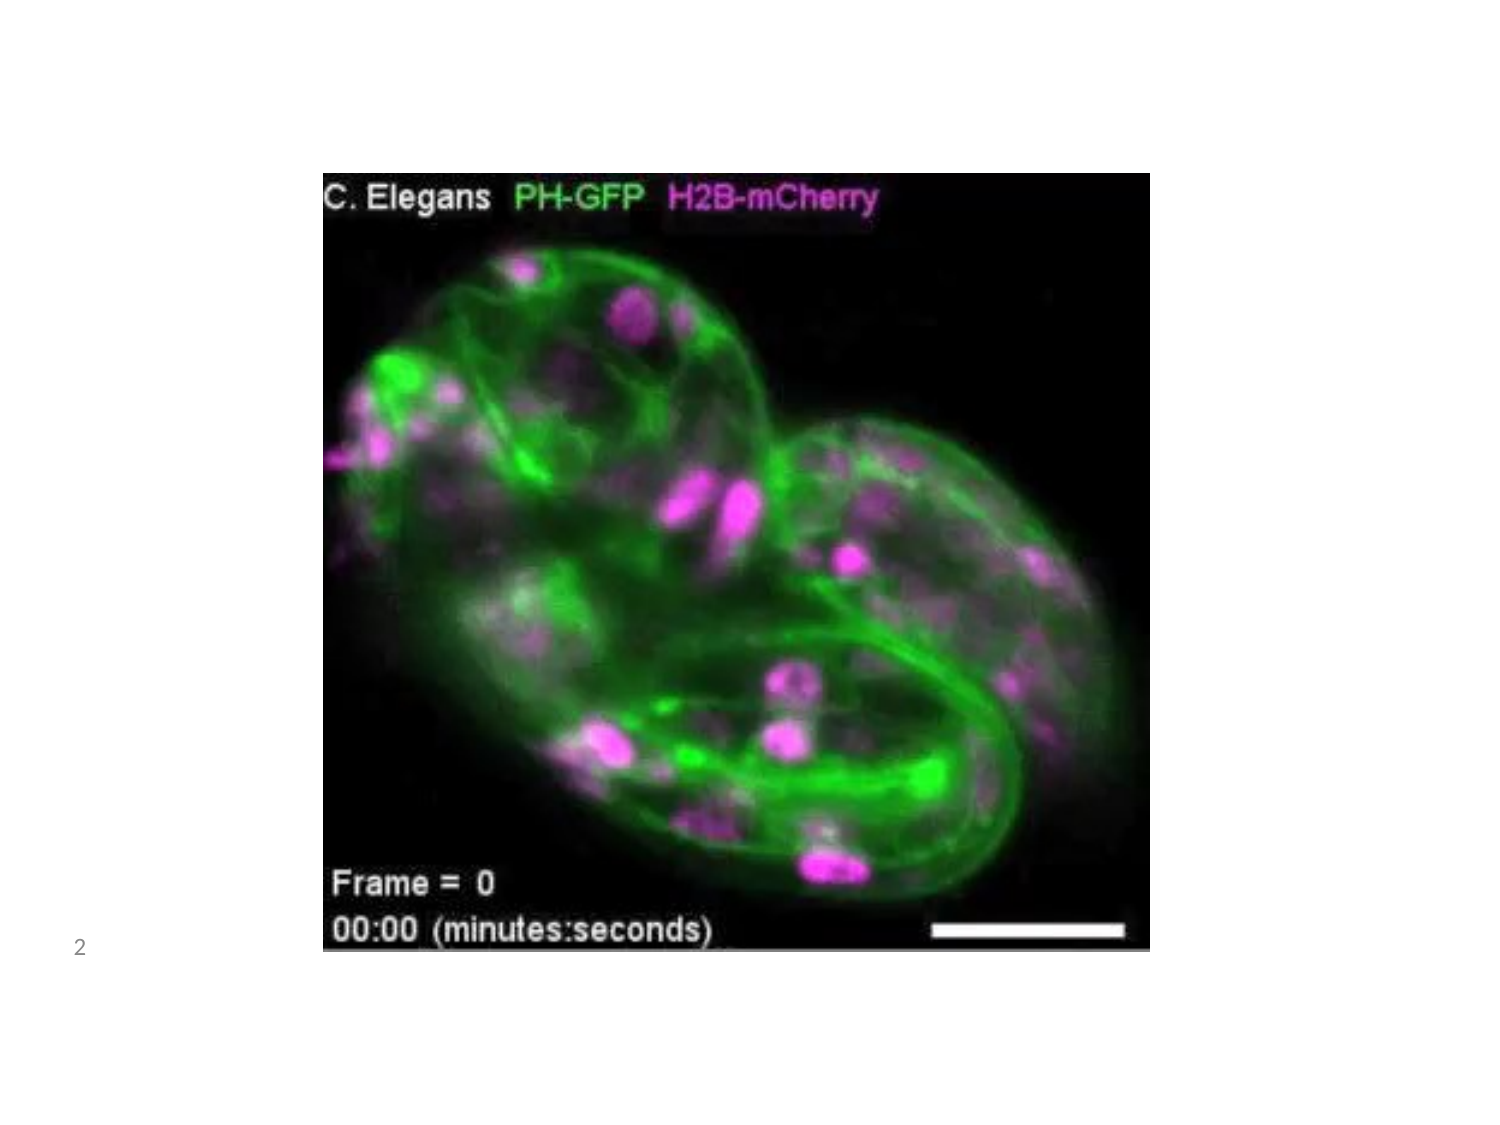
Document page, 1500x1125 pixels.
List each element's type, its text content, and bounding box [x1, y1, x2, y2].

picture [323, 173, 1150, 952]
text_box 2 [56, 929, 319, 961]
